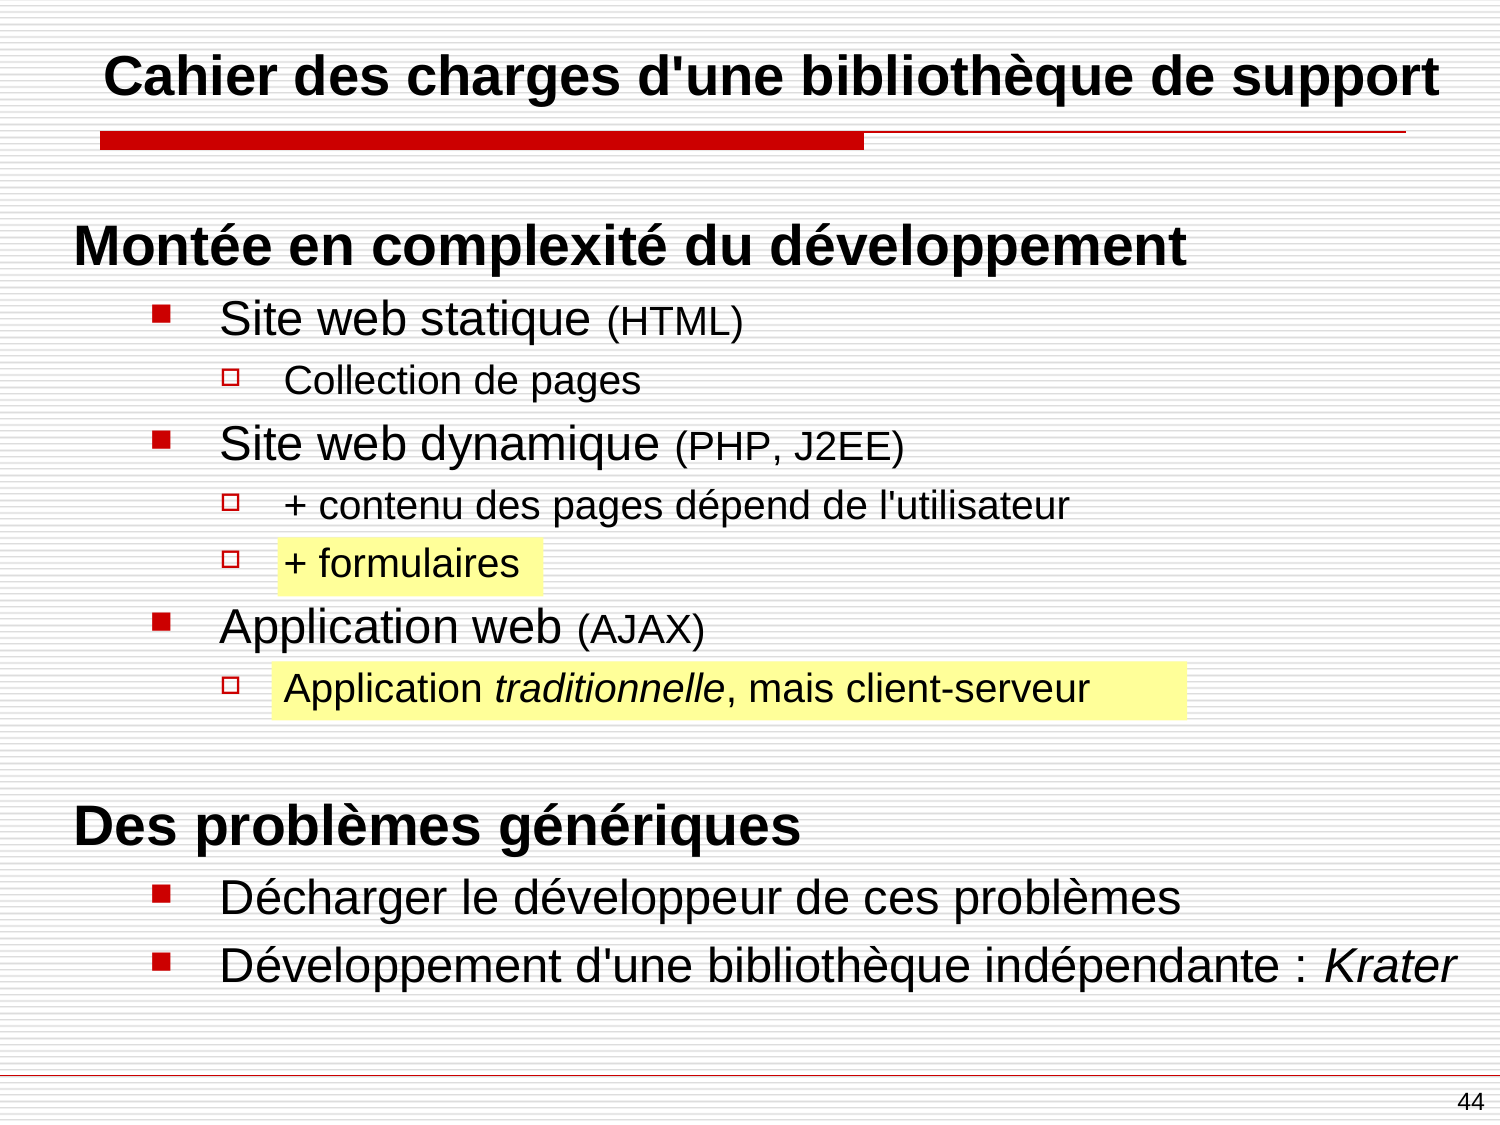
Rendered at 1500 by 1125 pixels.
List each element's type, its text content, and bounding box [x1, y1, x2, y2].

list Montée en complexité du développement Site web statique (HTML) Collection de pages Site web dynamique (PHP, J2EE) + contenu des pages dépend de l'utilisateur + formulaires Application web (AJAX) Application traditionnelle, mais client-serveur Des problèmes génériques Décharger le développeur de ces problèmes Développement d'une bibliothèque indépendante : Krater [59, 206, 1477, 1045]
title Cahier des charges d'une bibliothèque de support [88, 37, 1500, 116]
picture [0, 0, 1500, 1075]
picture [0, 1076, 1500, 1125]
